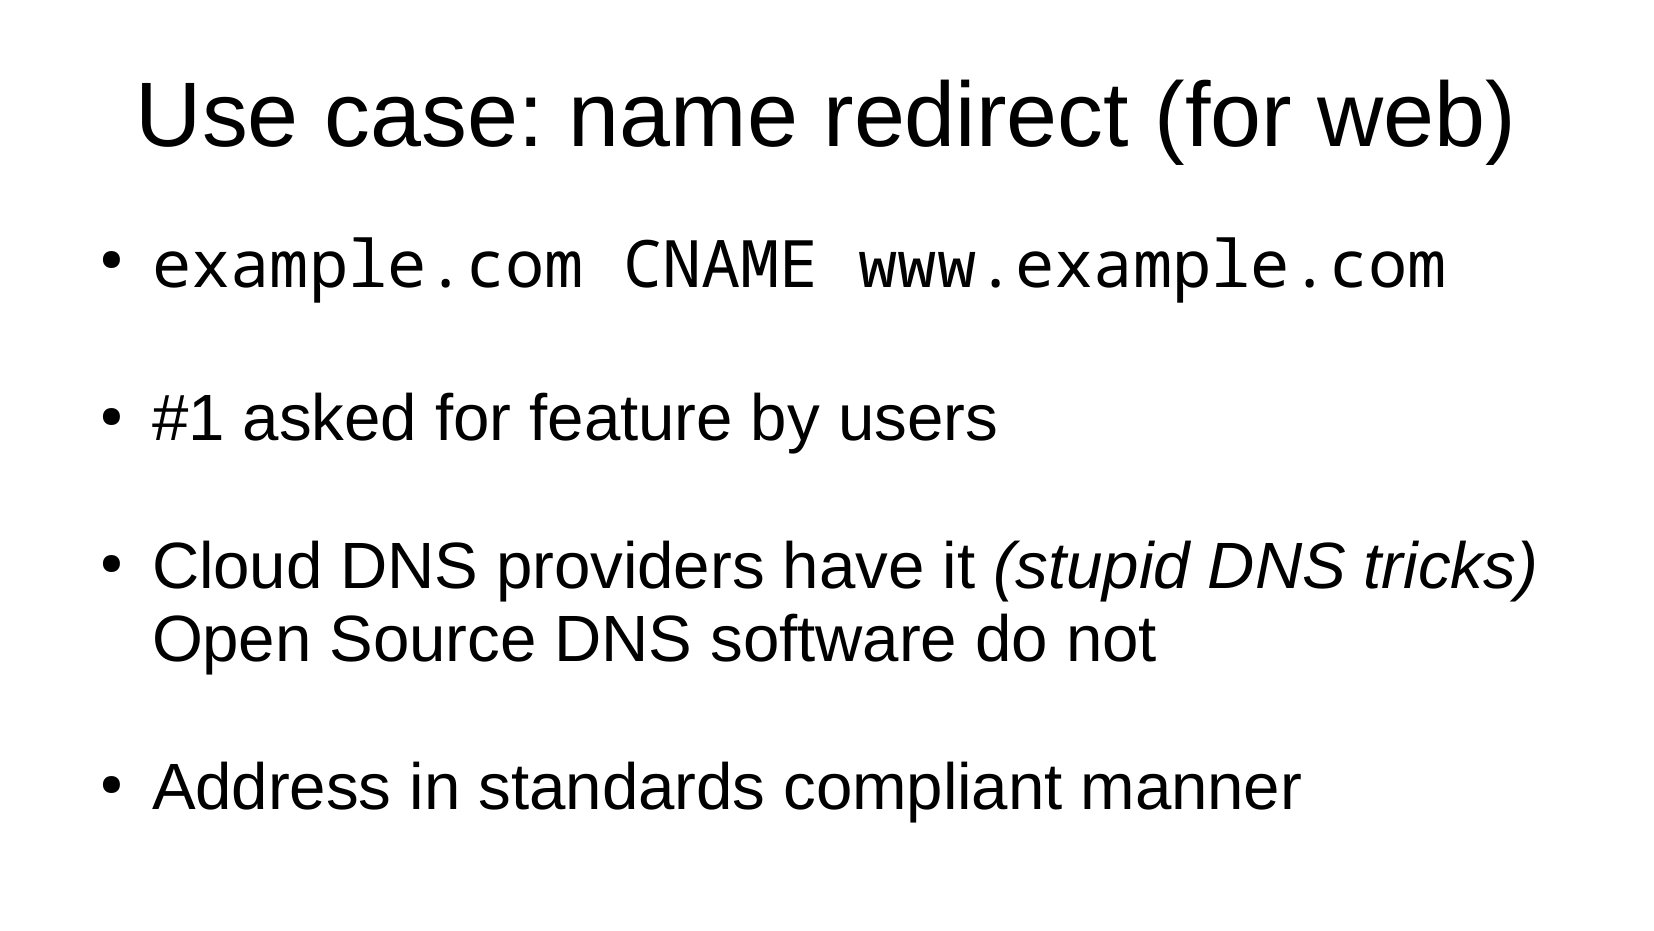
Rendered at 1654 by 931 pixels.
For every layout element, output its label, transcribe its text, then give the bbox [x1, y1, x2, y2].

title Use case: name redirect (for web) [82, 37, 1571, 193]
list example.com CNAME www.example.com #1 asked for feature by users Cloud DNS providers have it (stupid DNS tricks) Open Source DNS software do not Address in standards compliant manner [82, 217, 1571, 898]
